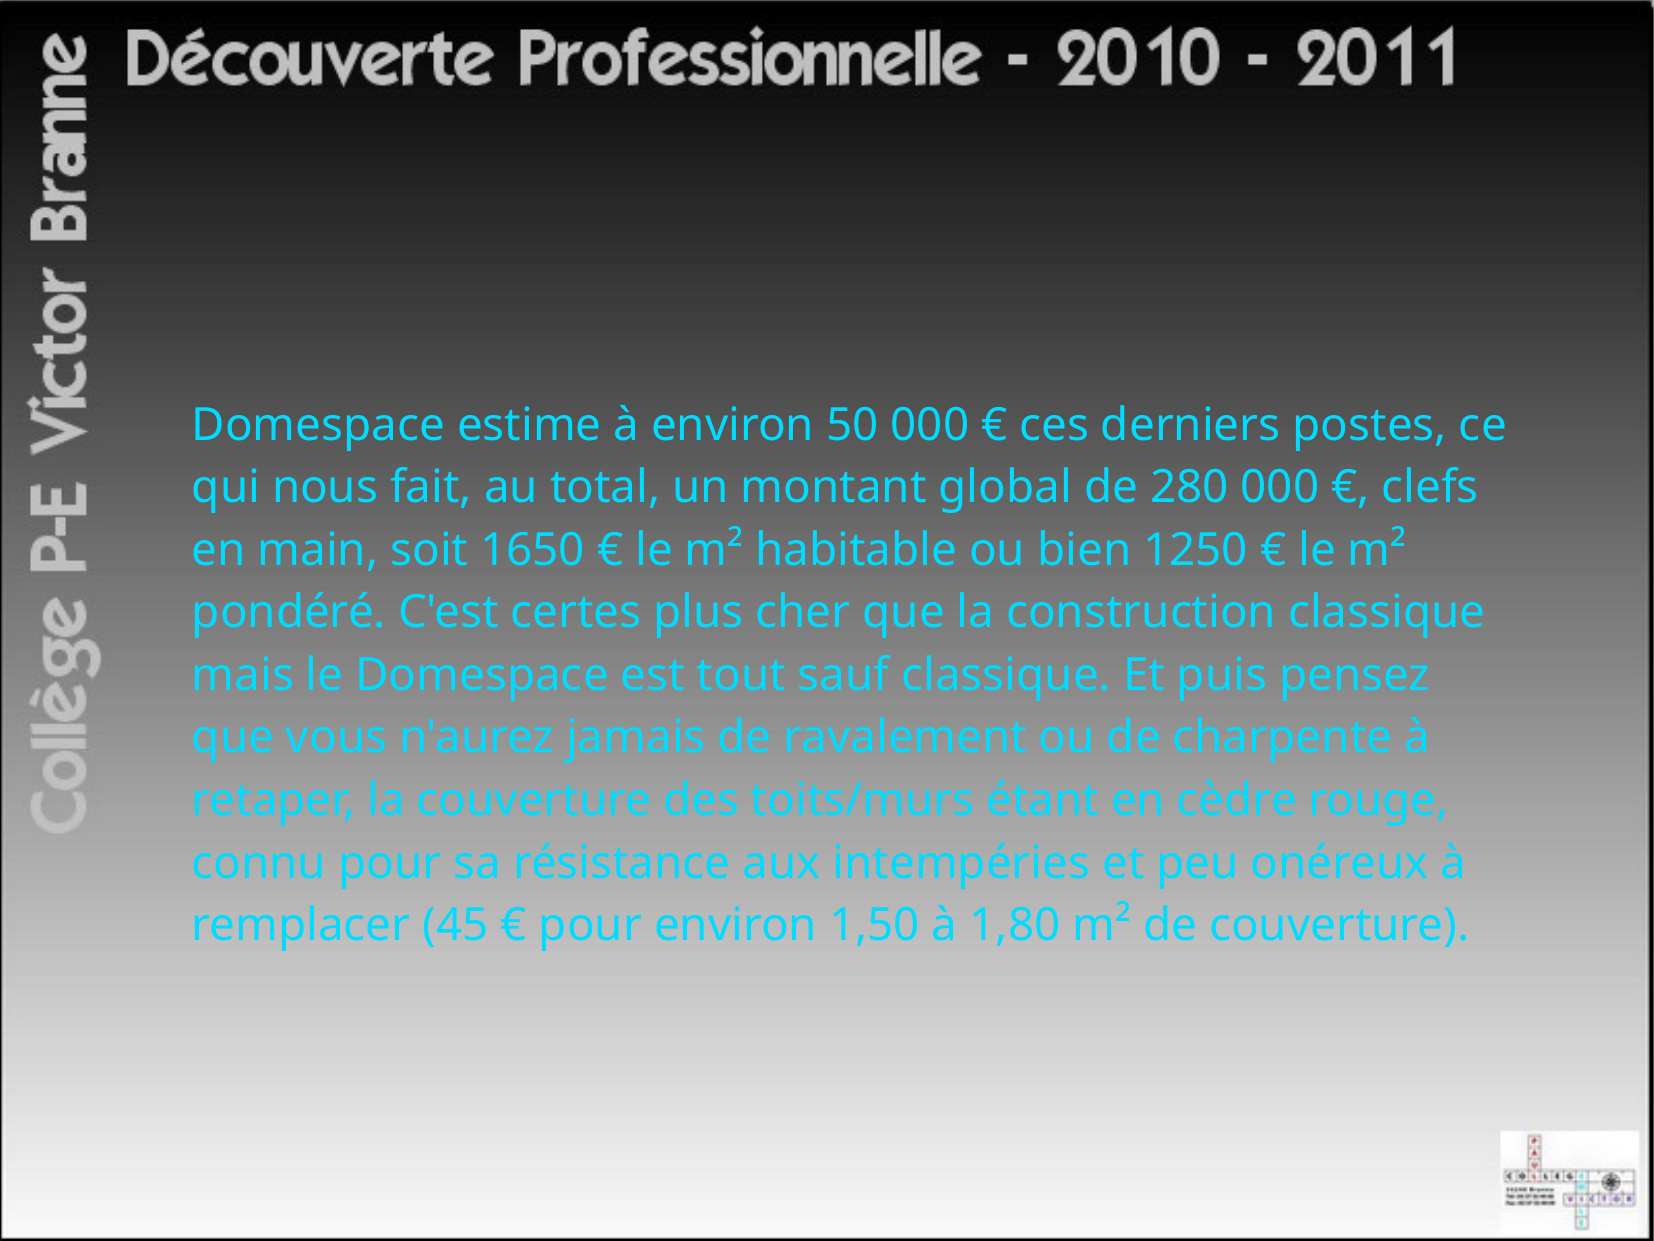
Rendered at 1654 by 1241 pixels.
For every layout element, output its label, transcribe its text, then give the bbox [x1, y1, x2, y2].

text_box Domespace estime à environ 50 000 € ces derniers postes, ce qui nous fait, au total, un montant global de 280 000 €, clefs en main, soit 1650 € le m² habitable ou bien 1250 € le m² pondéré. C'est certes plus cher que la construction classique mais le Domespace est tout sauf classique. Et puis pensez que vous n'aurez jamais de ravalement ou de charpente à retaper, la couverture des toits/murs étant en cèdre rouge, connu pour sa résistance aux intempéries et peu onéreux à remplacer (45 € pour environ 1,50 à 1,80 m² de couverture). [177, 383, 1536, 973]
picture [0, 0, 1654, 1241]
